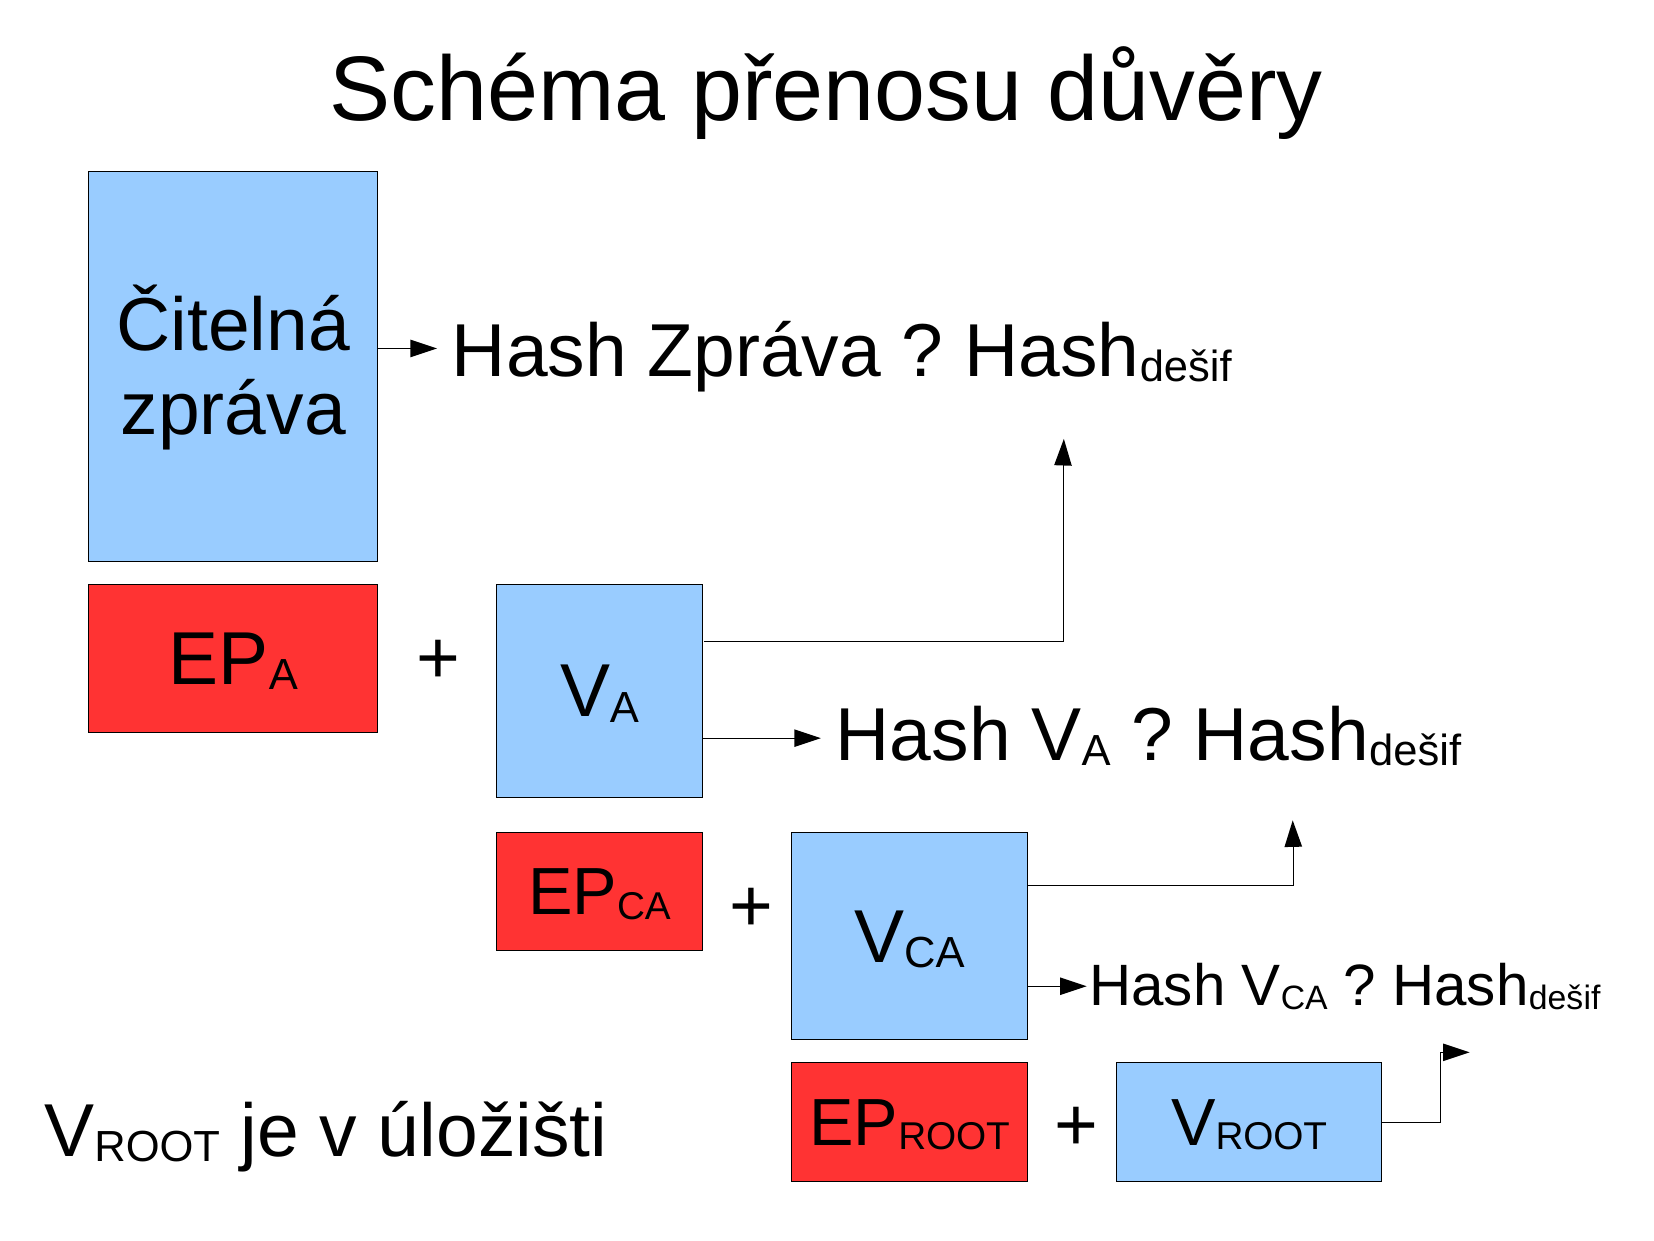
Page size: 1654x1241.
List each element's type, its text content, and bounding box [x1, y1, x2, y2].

text_box VROOT [1116, 1062, 1382, 1182]
text_box VCA [791, 832, 1028, 1040]
text_box Hash Zpráva ? Hashdešif [437, 301, 1300, 425]
text_box + [1039, 1074, 1099, 1174]
text_box EPCA [496, 832, 703, 951]
text_box Hash VA ? Hashdešif [820, 685, 1530, 809]
text_box VROOT je v úložišti [29, 1080, 650, 1229]
text_box + [714, 856, 774, 956]
text_box EPROOT [791, 1062, 1028, 1182]
text_box + [401, 608, 491, 708]
text_box EPA [88, 584, 378, 733]
title Schéma přenosu důvěry [82, 37, 1571, 141]
text_box Čitelná zpráva [88, 171, 378, 562]
text_box VA [496, 584, 703, 798]
text_box Hash VCA ? Hashdešif [1074, 944, 1636, 1044]
